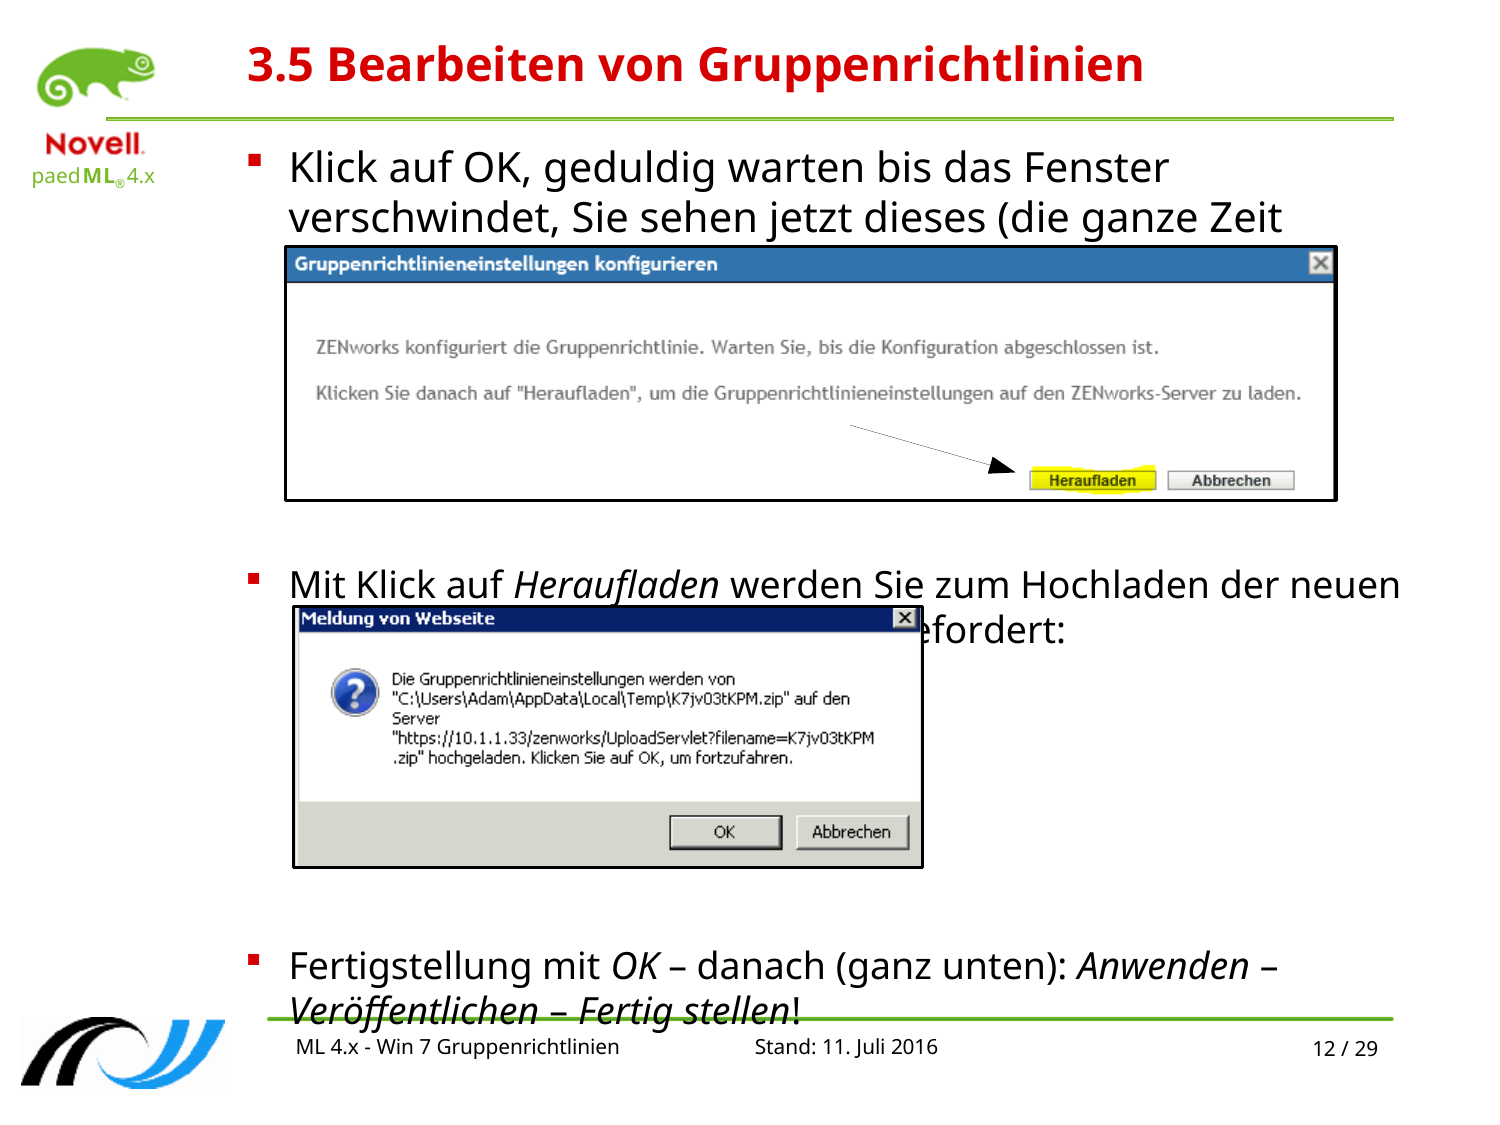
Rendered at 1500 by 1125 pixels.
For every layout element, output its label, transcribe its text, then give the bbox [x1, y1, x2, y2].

title 3.5 Bearbeiten von Gruppenrichtlinien [232, 12, 1388, 113]
picture [24, 32, 167, 175]
picture [286, 248, 1335, 500]
picture [21, 1017, 225, 1089]
picture [295, 608, 922, 867]
list Klick auf OK, geduldig warten bis das Fenster verschwindet, Sie sehen jetzt dieses (die ganze Zeit offene Fenster): Mit Klick auf Heraufladen werden Sie zum Hochladen der neuen Richtliniendatei ins Repository aufgefordert: Fertigstellung mit OK – danach (ganz unten): Anwenden – Veröffentlichen – Fertig stellen! [230, 132, 1430, 1125]
